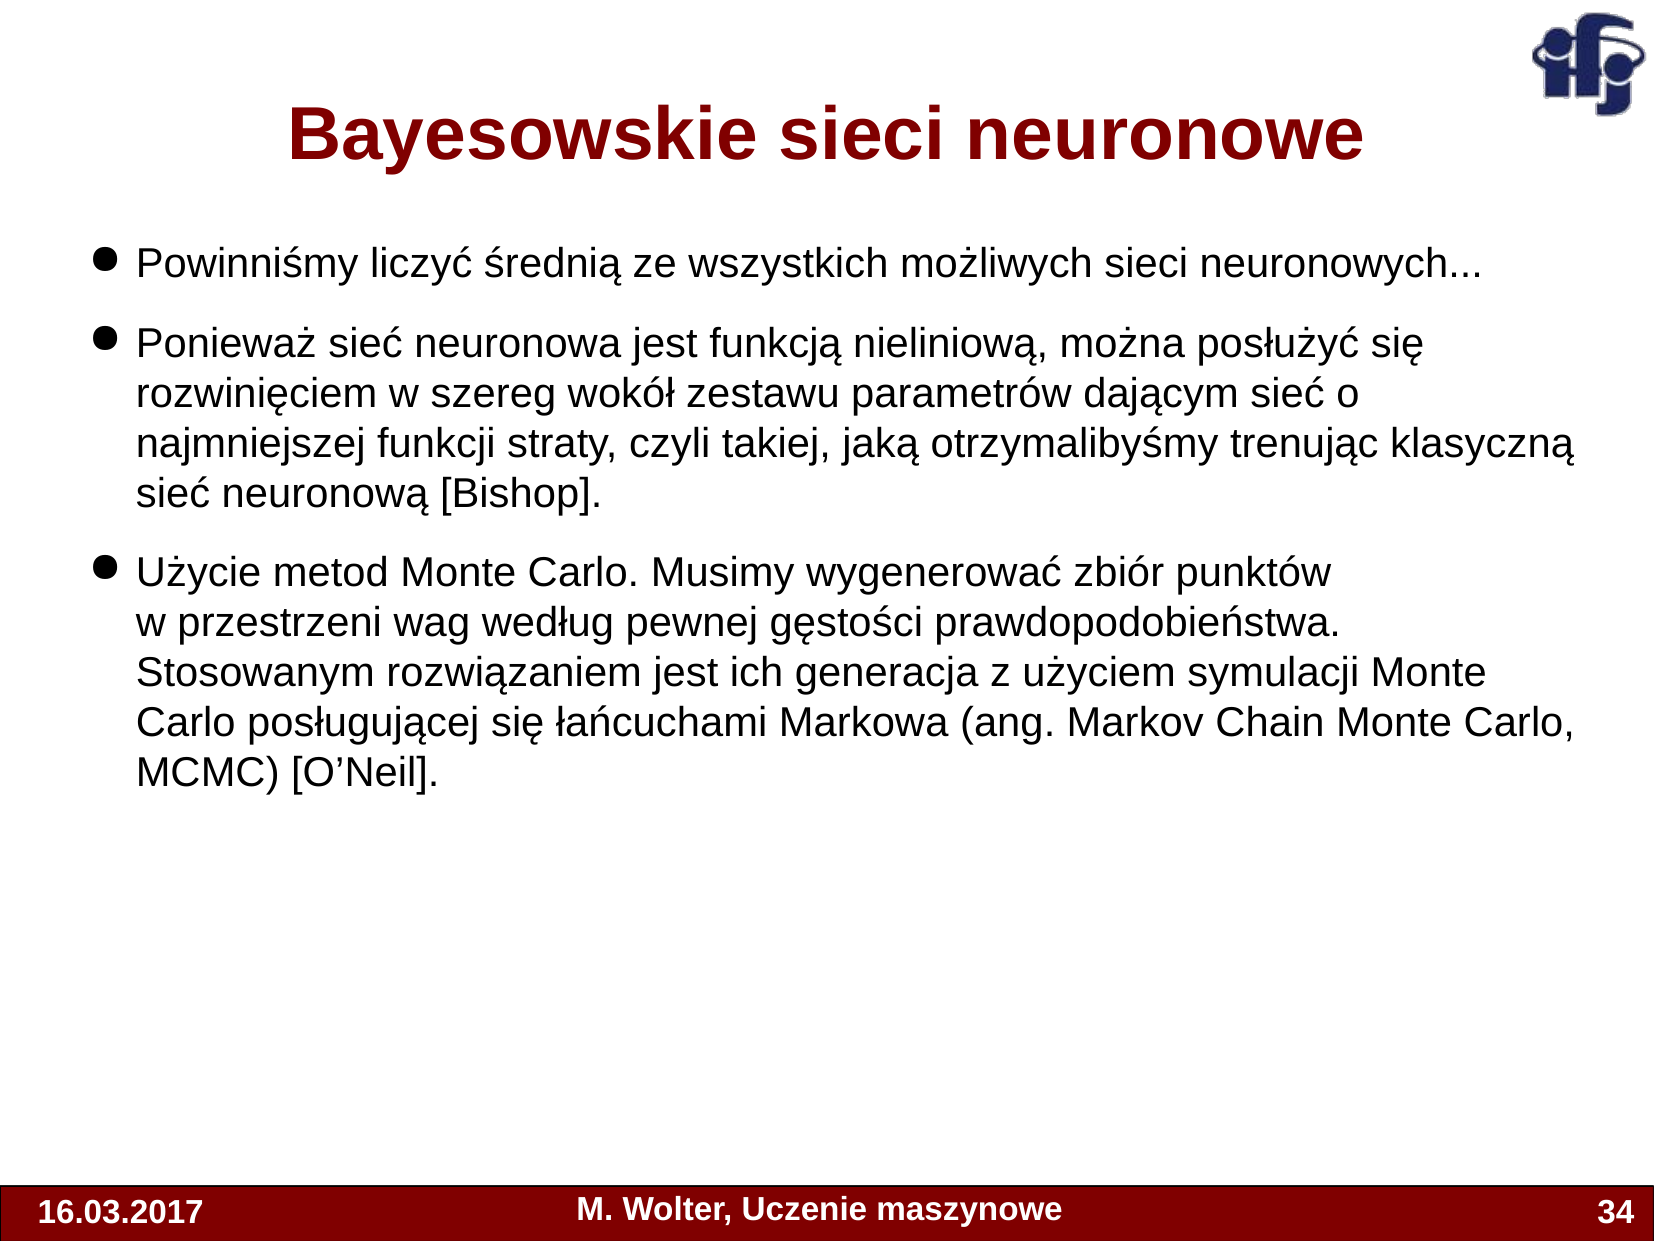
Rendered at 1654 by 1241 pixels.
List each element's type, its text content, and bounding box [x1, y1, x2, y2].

list Powinniśmy liczyć średnią ze wszystkich możliwych sieci neuronowych... Ponieważ sieć neuronowa jest funkcją nieliniową, można posłużyć się rozwinięciem w szereg wokół zestawu parametrów dającym sieć o najmniejszej funkcji straty, czyli takiej, jaką otrzymalibyśmy trenując klasyczną sieć neuronową [Bishop]. Użycie metod Monte Carlo. Musimy wygenerować zbiór punktów w przestrzeni wag według pewnej gęstości prawdopodobieństwa. Stosowanym rozwiązaniem jest ich generacja z użyciem symulacji Monte Carlo posługującej się łańcuchami Markowa (ang. Markov Chain Monte Carlo, MCMC) [O’Neil]. [88, 236, 1577, 1152]
picture [1525, 0, 1654, 129]
title Bayesowskie sieci neuronowe [82, 25, 1571, 233]
